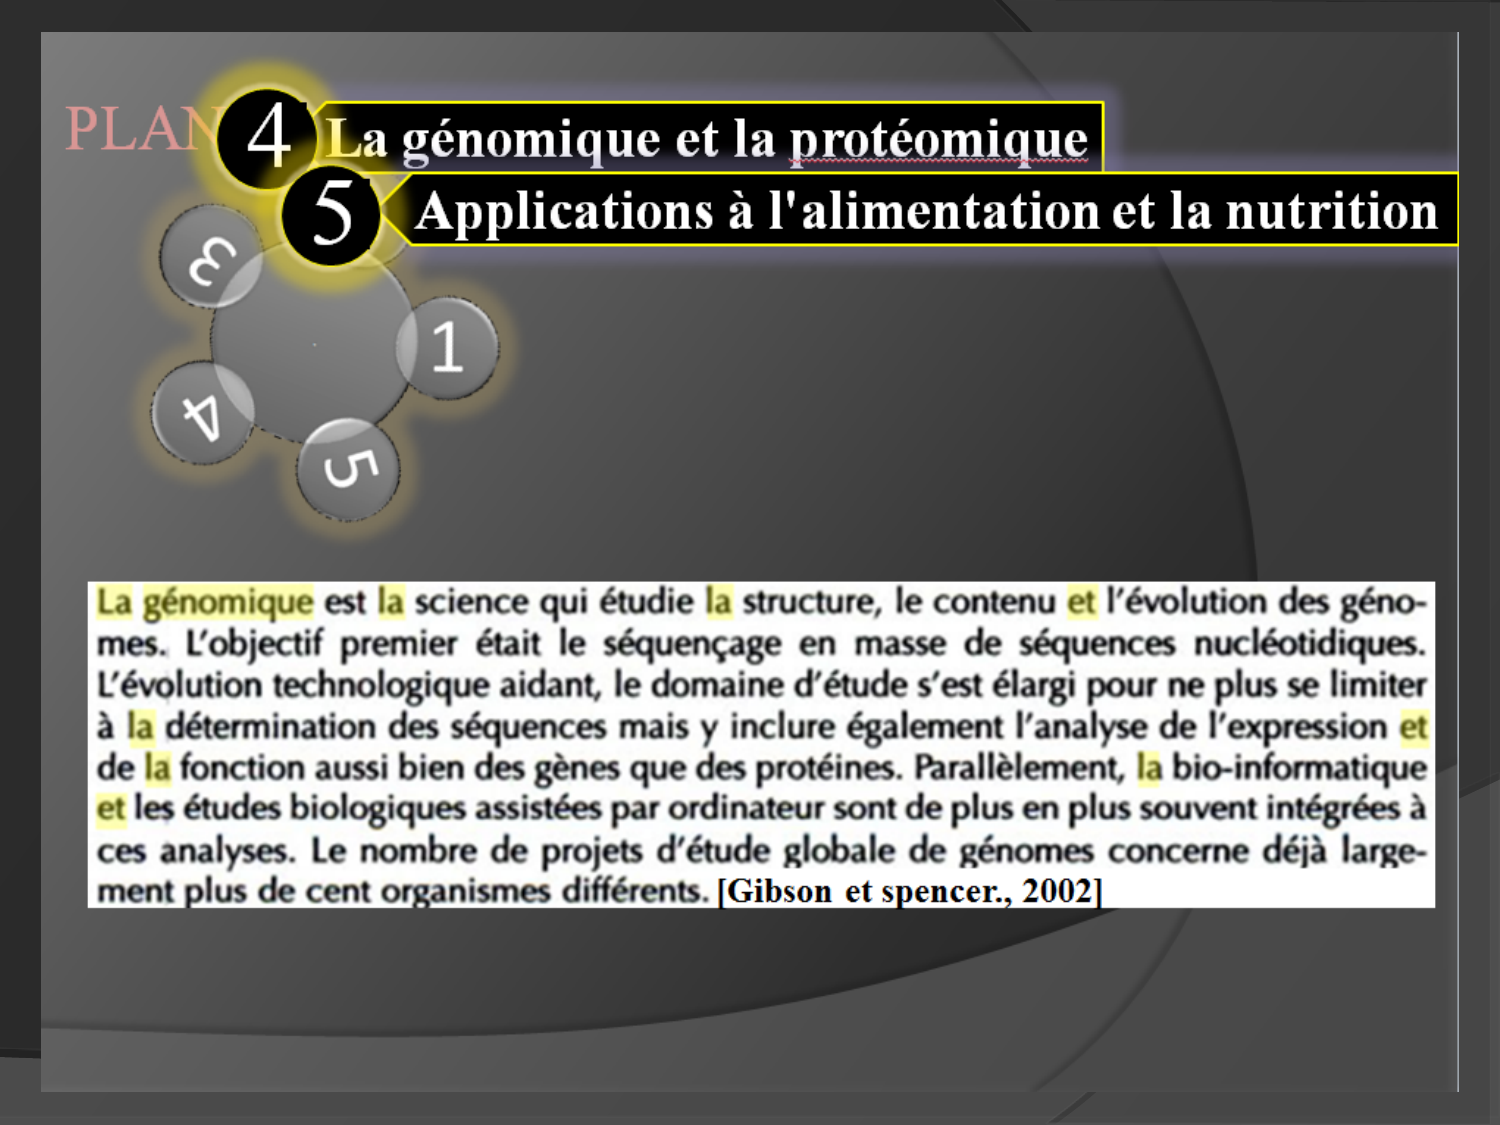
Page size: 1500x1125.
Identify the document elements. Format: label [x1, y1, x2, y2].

picture [41, 32, 1459, 1093]
